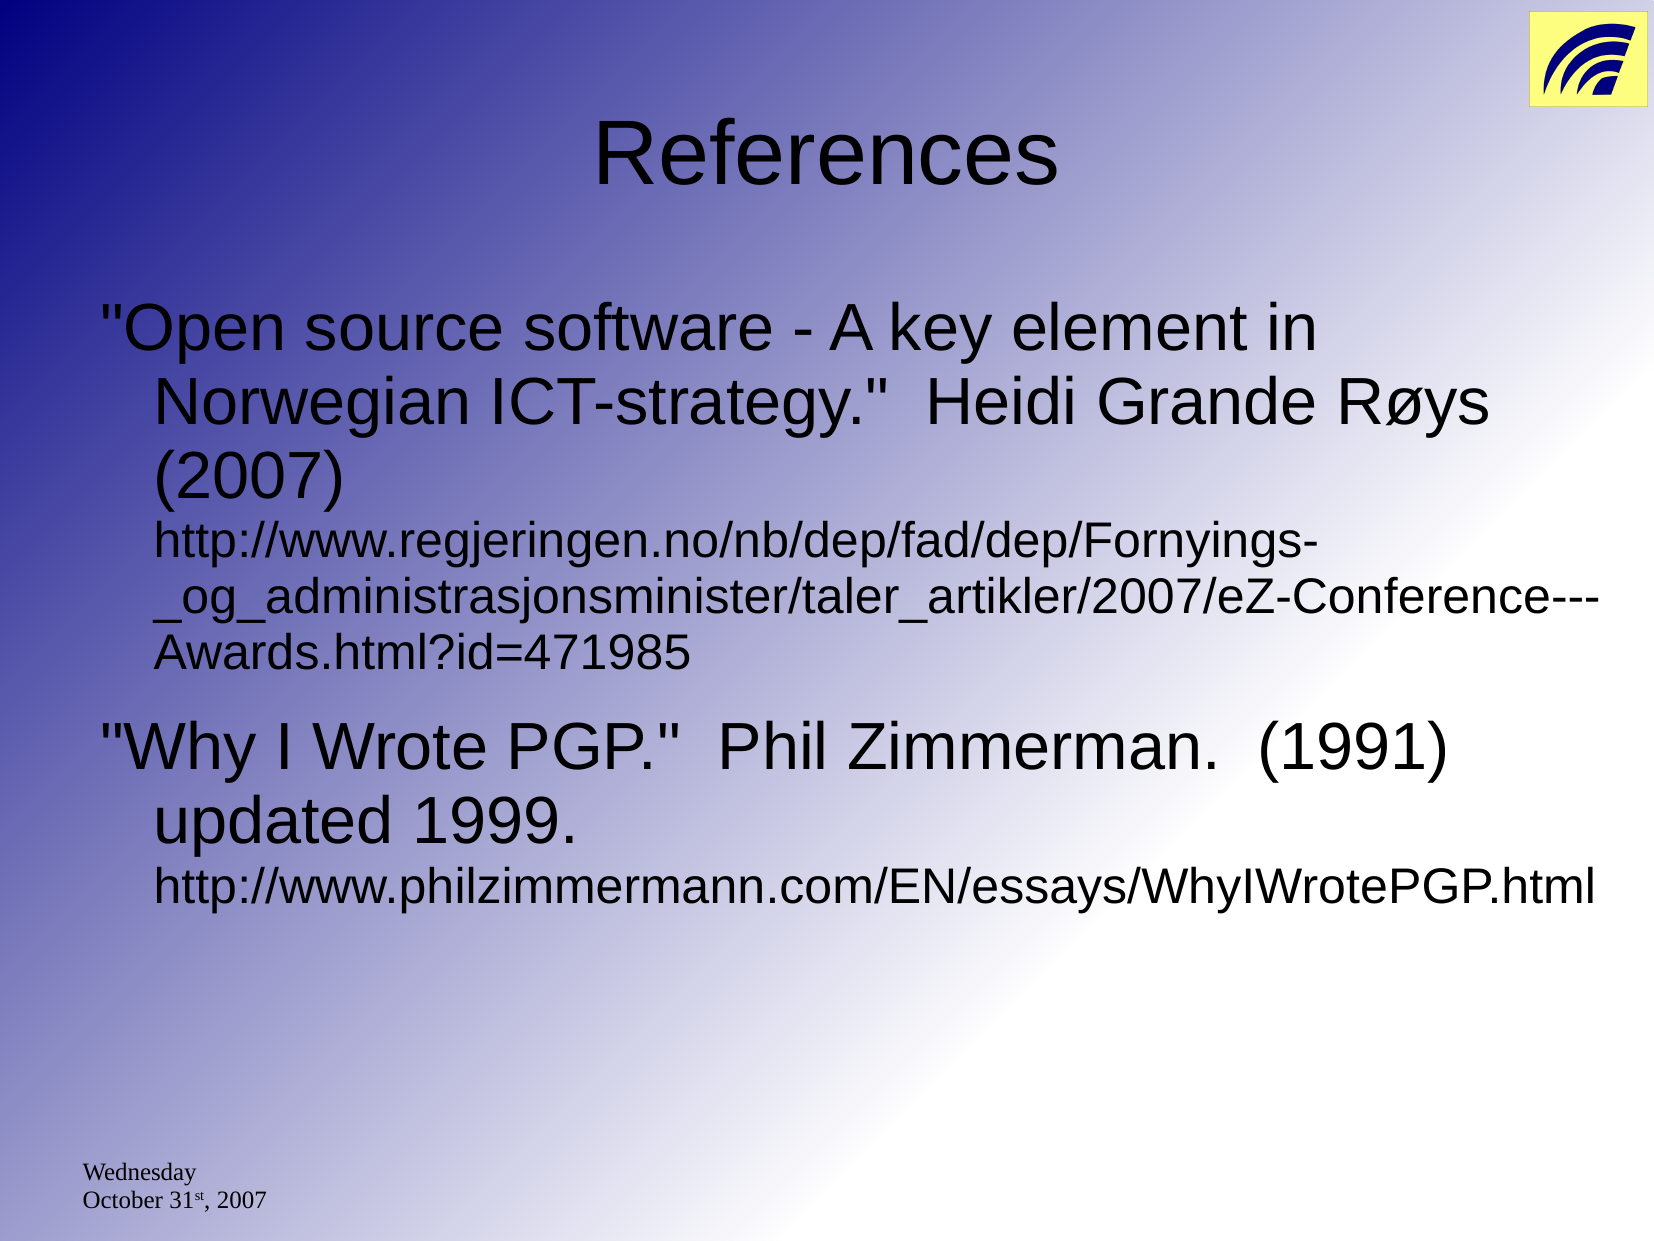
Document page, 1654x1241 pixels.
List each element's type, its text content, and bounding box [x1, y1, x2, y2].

picture [1529, 11, 1648, 107]
list "Open source software - A key element in Norwegian ICT-strategy." Heidi Grande Røys (2007) http://www.regjeringen.no/nb/dep/fad/dep/Fornyings-_og_administrasjonsminister/taler_artikler/2007/eZ-Conference---Awards.html?id=471985 "Why I Wrote PGP." Phil Zimmerman. (1991) updated 1999. http://www.philzimmermann.com/EN/essays/WhyIWrotePGP.html [82, 290, 1613, 1094]
title References [82, 56, 1571, 250]
